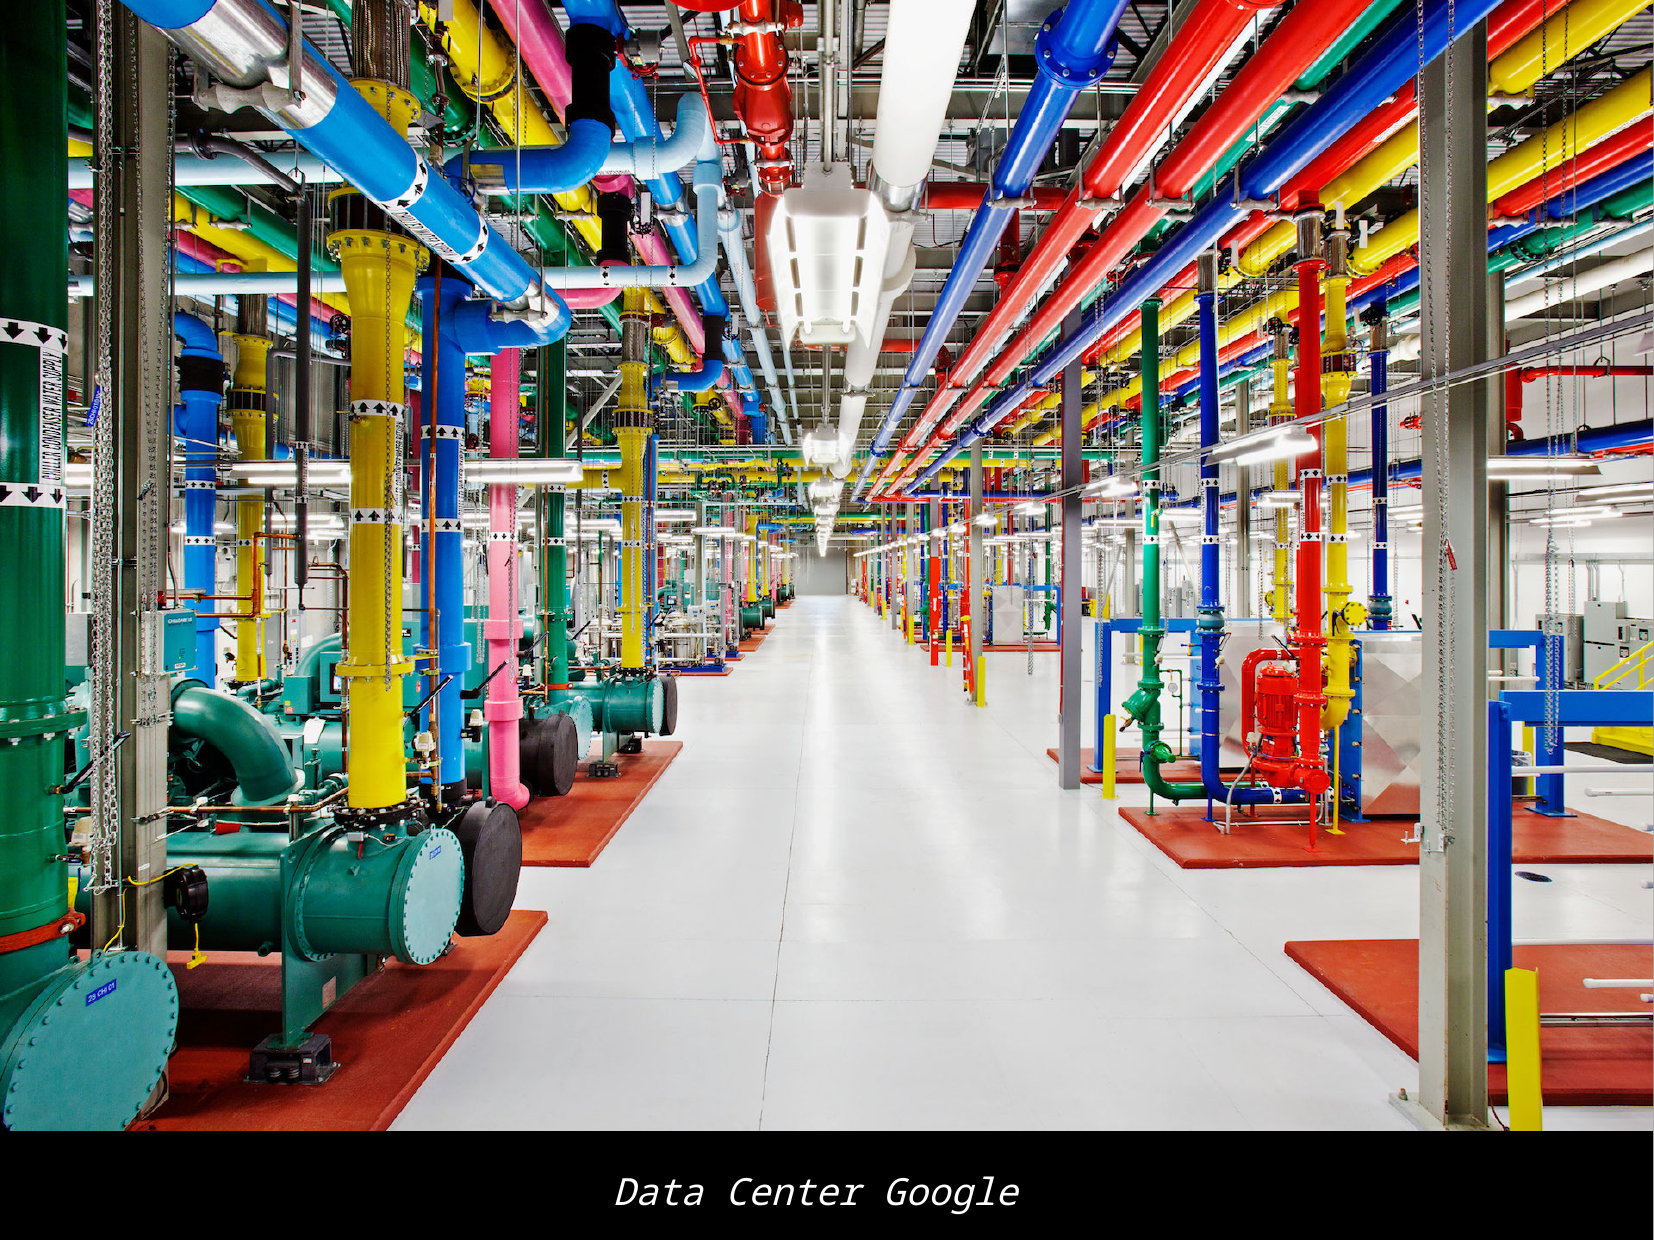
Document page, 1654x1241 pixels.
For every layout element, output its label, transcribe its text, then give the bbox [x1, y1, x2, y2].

picture [0, 0, 1654, 1131]
text_box Data Center Google [598, 1157, 1056, 1215]
